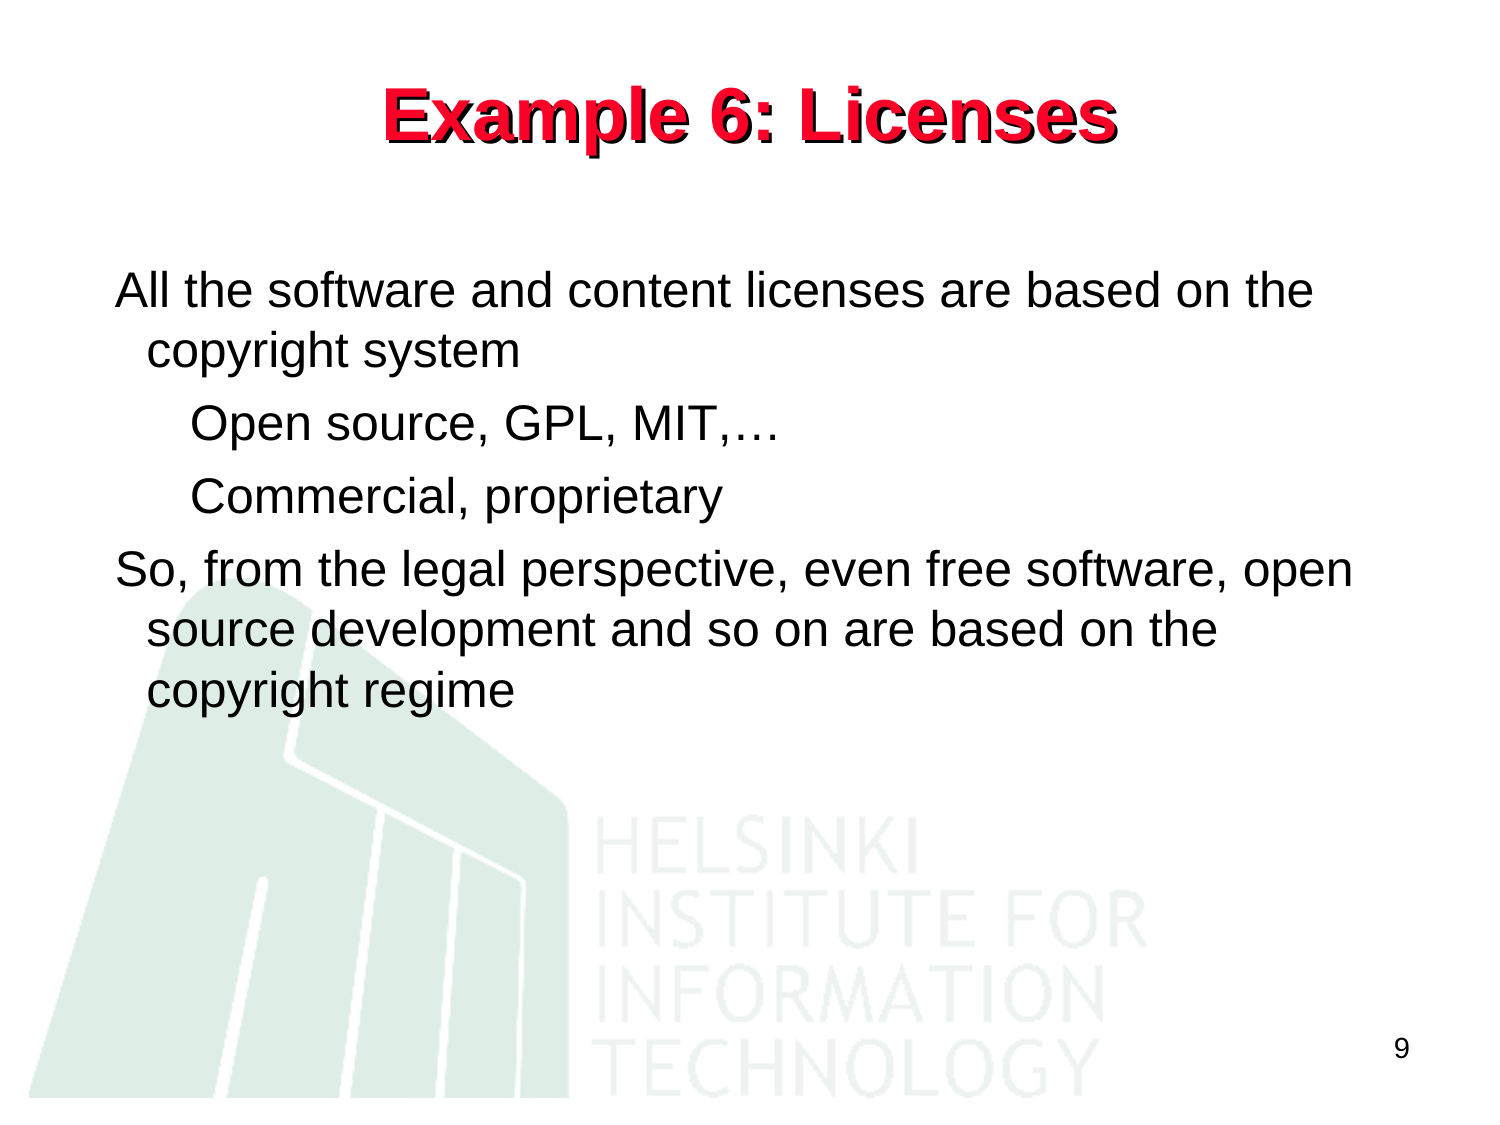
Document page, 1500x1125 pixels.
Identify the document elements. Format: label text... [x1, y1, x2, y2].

list All the software and content licenses are based on the copyright system Open source, GPL, MIT,… Commercial, proprietary So, from the legal perspective, even free software, open source development and so on are based on the copyright regime [99, 249, 1401, 1051]
title Example 6: Licenses [99, 61, 1401, 175]
